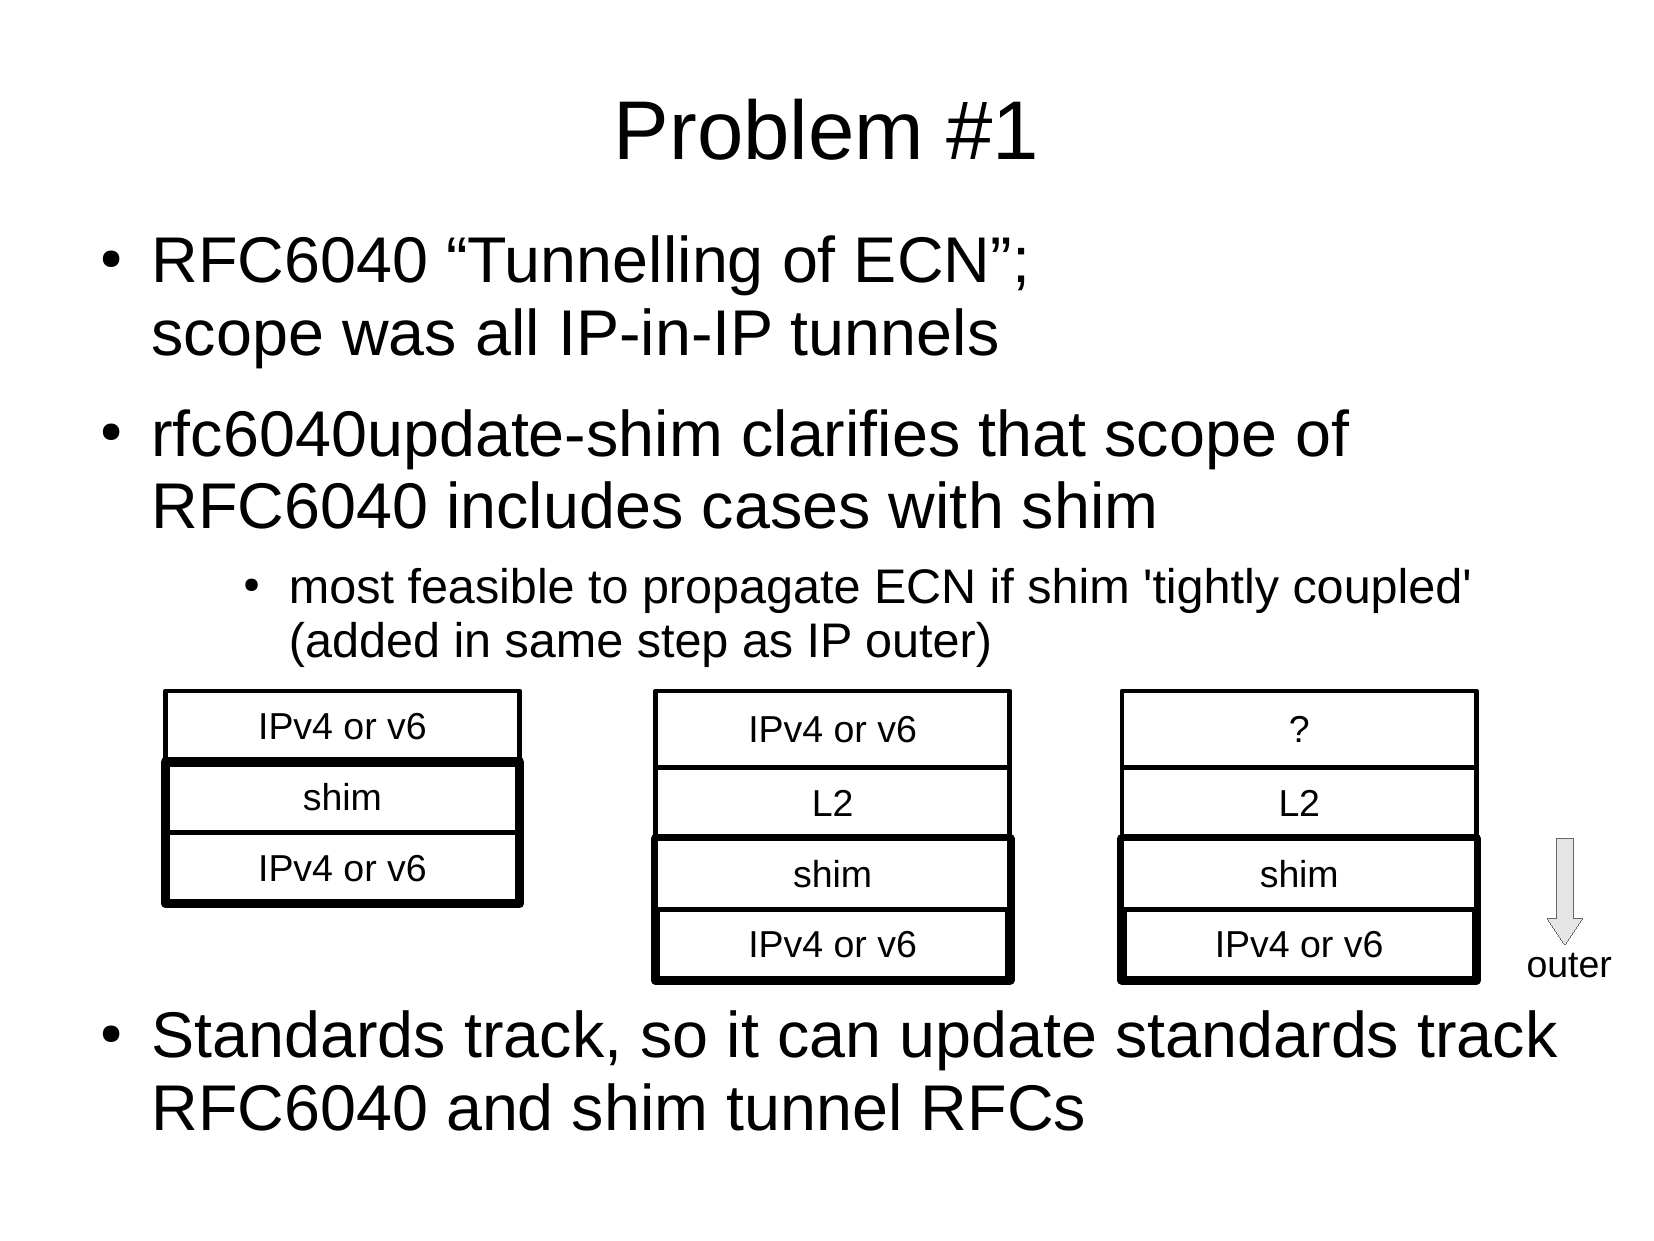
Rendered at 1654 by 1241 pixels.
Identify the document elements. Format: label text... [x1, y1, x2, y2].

title Problem #1 [82, 49, 1571, 213]
text_box L2 [655, 767, 1010, 834]
text_box shim [1122, 838, 1477, 910]
list RFC6040 “Tunnelling of ECN”; scope was all IP-in-IP tunnels rfc6040update-shim clarifies that scope of RFC6040 includes cases with shim most feasible to propagate ECN if shim 'tightly coupled' (added in same step as IP outer) Standards track, so it can update standards track RFC6040 and shim tunnel RFCs [82, 224, 1571, 1146]
text_box IPv4 or v6 [655, 690, 1010, 767]
text_box IPv4 or v6 [660, 910, 1005, 976]
text_box L2 [1122, 767, 1477, 834]
text_box outer [1511, 935, 1627, 993]
text_box IPv4 or v6 [1127, 910, 1472, 976]
text_box shim [170, 767, 515, 833]
text_box IPv4 or v6 [165, 690, 520, 757]
text_box shim [655, 838, 1010, 910]
text_box [1547, 838, 1583, 935]
text_box ? [1122, 690, 1477, 767]
text_box IPv4 or v6 [170, 833, 515, 899]
